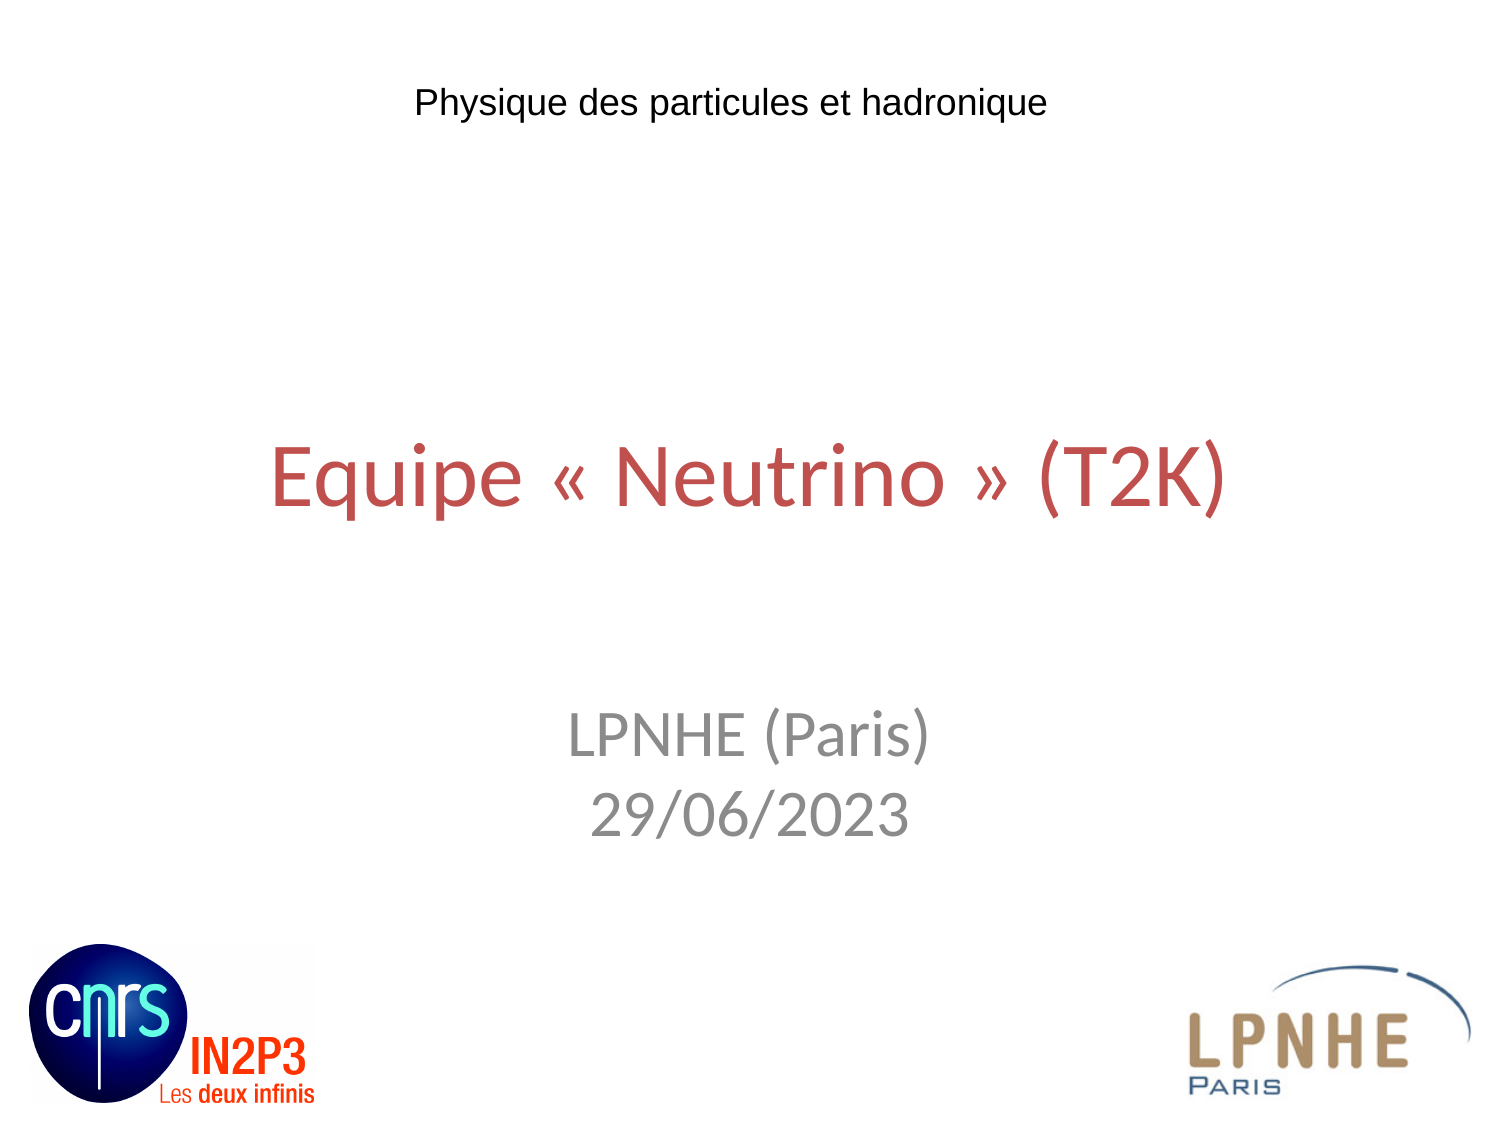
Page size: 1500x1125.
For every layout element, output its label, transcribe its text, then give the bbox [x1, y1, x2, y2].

picture [29, 944, 314, 1103]
text_box Equipe « Neutrino » (T2K) [112, 349, 1388, 591]
picture [1159, 935, 1500, 1125]
text_box LPNHE (Paris) 29/06/2023 [225, 637, 1275, 925]
text_box Physique des particules et hadronique [399, 70, 1063, 128]
